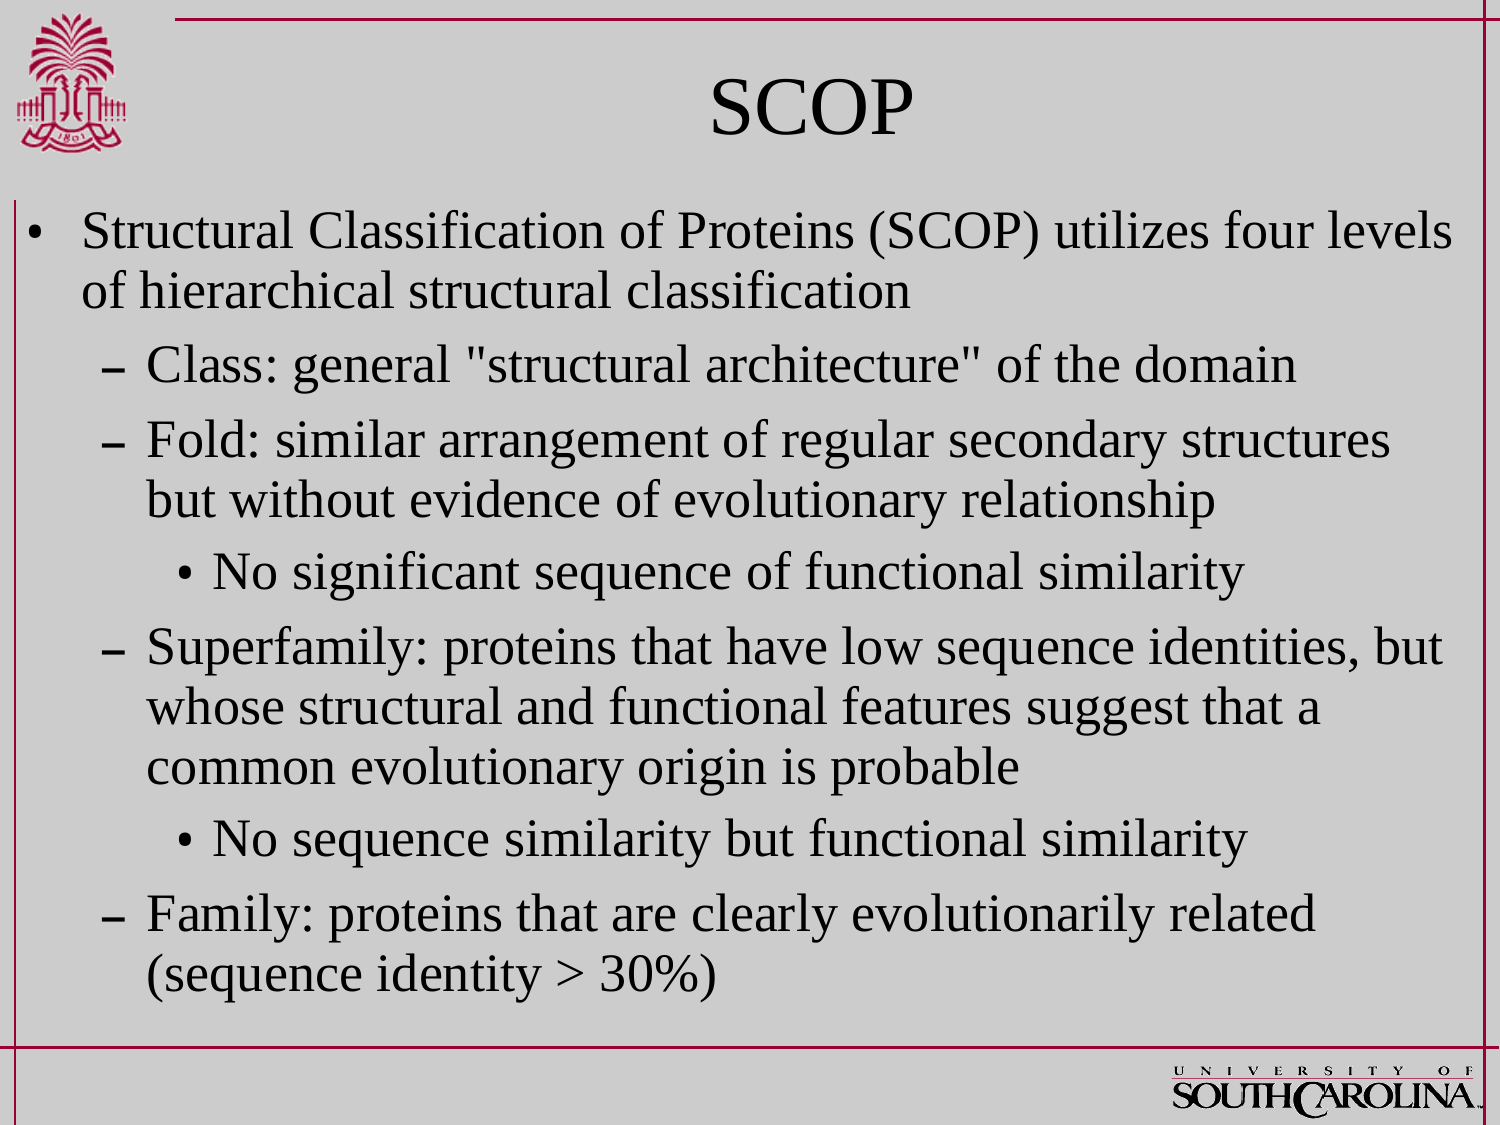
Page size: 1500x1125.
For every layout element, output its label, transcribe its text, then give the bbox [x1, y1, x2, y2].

list Structural Classification of Proteins (SCOP) utilizes four levels of hierarchical structural classification Class: general "structural architecture" of the domain Fold: similar arrangement of regular secondary structures but without evidence of evolutionary relationship No significant sequence of functional similarity Superfamily: proteins that have low sequence identities, but whose structural and functional features suggest that a common evolutionary origin is probable No sequence similarity but functional similarity Family: proteins that are clearly evolutionarily related (sequence identity > 30%) [24, 200, 1476, 1004]
title SCOP [174, 24, 1450, 188]
picture [1162, 1049, 1483, 1125]
picture [12, 12, 131, 155]
